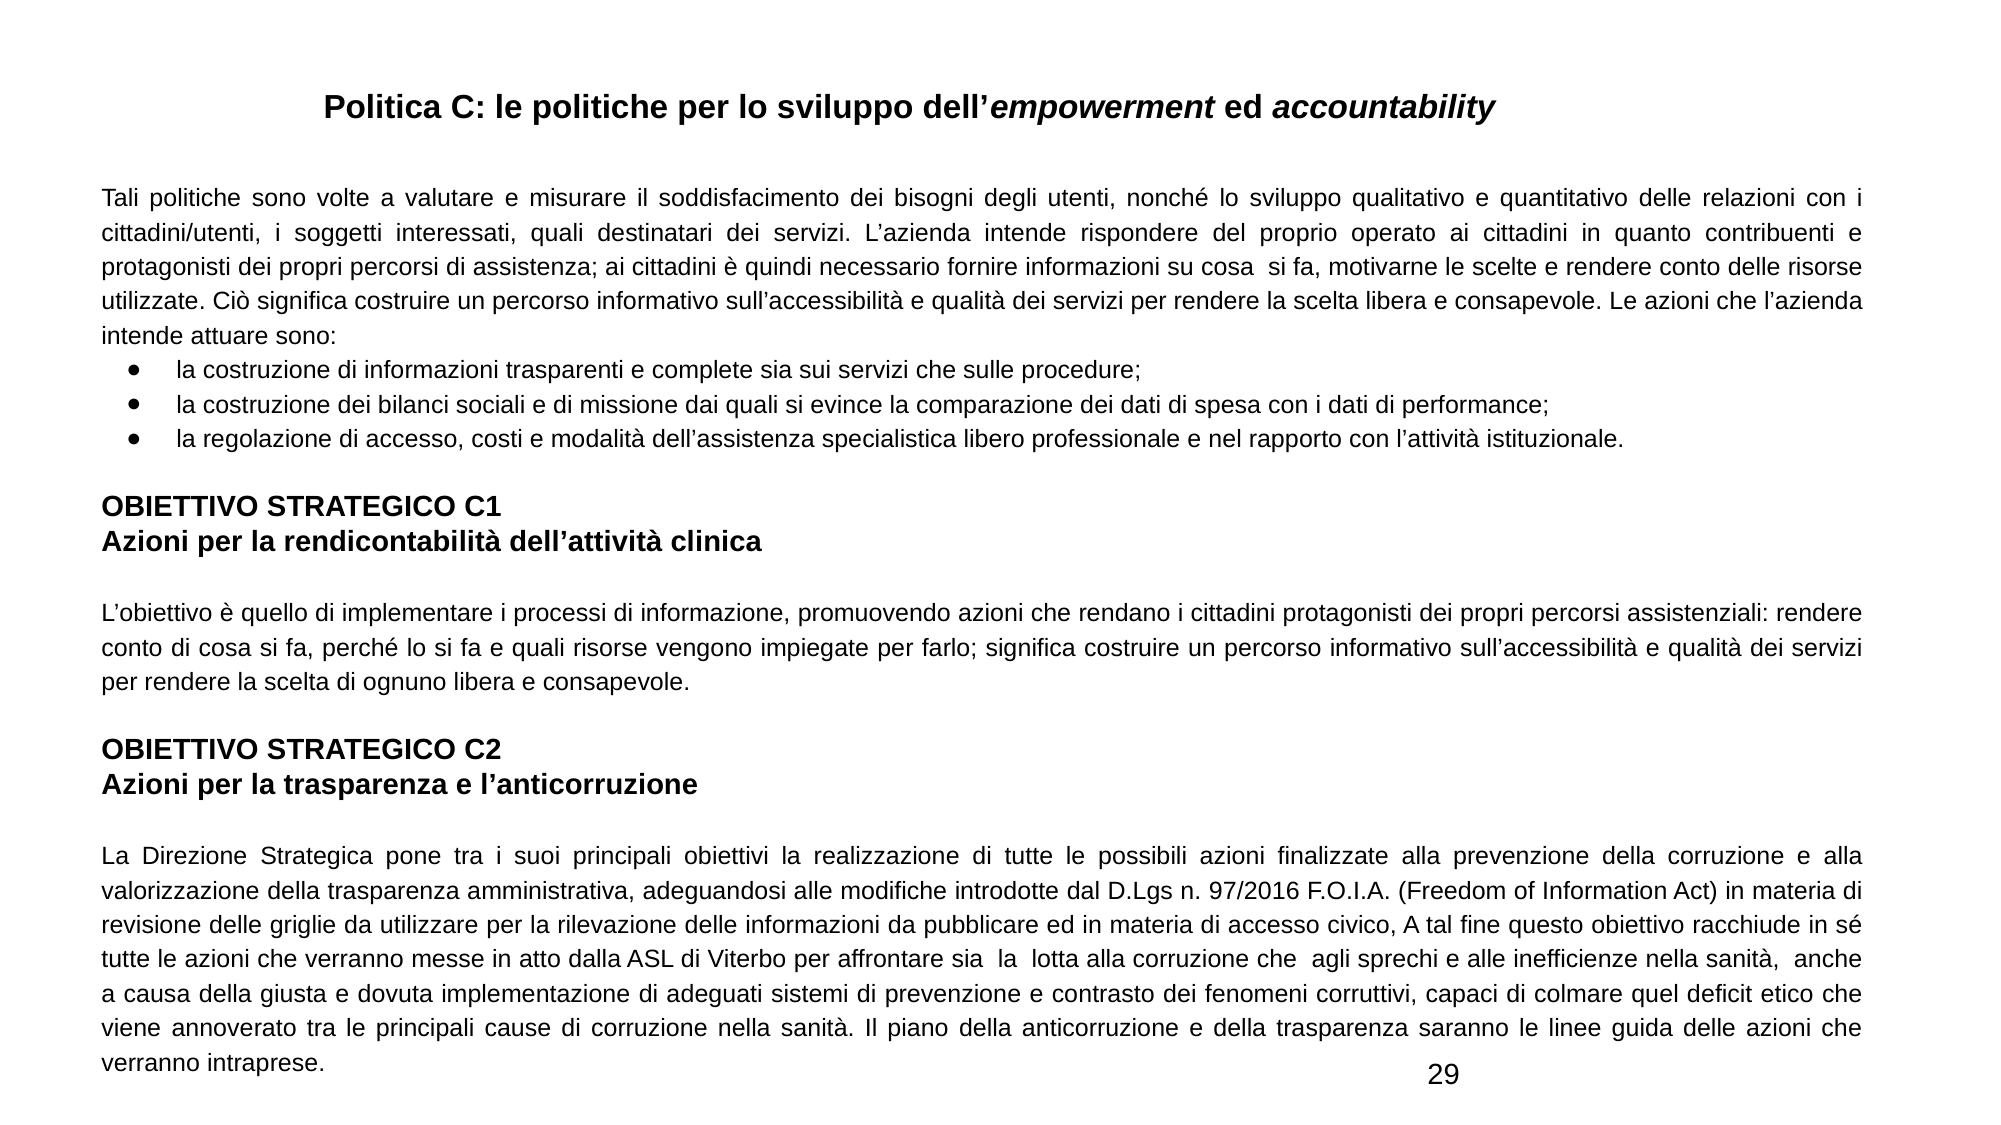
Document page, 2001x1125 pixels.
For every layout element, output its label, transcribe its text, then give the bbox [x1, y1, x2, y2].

text_box Politica C: le politiche per lo sviluppo dell’empowerment ed accountability Tali politiche sono volte a valutare e misurare il soddisfacimento dei bisogni degli utenti, nonché lo sviluppo qualitativo e quantitativo delle relazioni con i cittadini/utenti, i soggetti interessati, quali destinatari dei servizi. L’azienda intende rispondere del proprio operato ai cittadini in quanto contribuenti e protagonisti dei propri percorsi di assistenza; ai cittadini è quindi necessario fornire informazioni su cosa si fa, motivarne le scelte e rendere conto delle risorse utilizzate. Ciò significa costruire un percorso informativo sull’accessibilità e qualità dei servizi per rendere la scelta libera e consapevole. Le azioni che l’azienda intende attuare sono: la costruzione di informazioni trasparenti e complete sia sui servizi che sulle procedure; la costruzione dei bilanci sociali e di missione dai quali si evince la comparazione dei dati di spesa con i dati di performance; la regolazione di accesso, costi e modalità dell’assistenza specialistica libero professionale e nel rapporto con l’attività istituzionale. OBIETTIVO STRATEGICO C1 Azioni per la rendicontabilità dell’attività clinica L’obiettivo è quello di implementare i processi di informazione, promuovendo azioni che rendano i cittadini protagonisti dei propri percorsi assistenziali: rendere conto di cosa si fa, perché lo si fa e quali risorse vengono impiegate per farlo; significa costruire un percorso informativo sull’accessibilità e qualità dei servizi per rendere la scelta di ognuno libera e consapevole. OBIETTIVO STRATEGICO C2 Azioni per la trasparenza e l’anticorruzione La Direzione Strategica pone tra i suoi principali obiettivi la realizzazione di tutte le possibili azioni finalizzate alla prevenzione della corruzione e alla valorizzazione della trasparenza amministrativa, adeguandosi alle modifiche introdotte dal D.Lgs n. 97/2016 F.O.I.A. (Freedom of Information Act) in materia di revisione delle griglie da utilizzare per la rilevazione delle informazioni da pubblicare ed in materia di accesso civico, A tal fine questo obiettivo racchiude in sé tutte le azioni che verranno messe in atto dalla ASL di Viterbo per affrontare sia la lotta alla corruzione che agli sprechi e alle inefficienze nella sanità, anche a causa della giusta e dovuta implementazione di adeguati sistemi di prevenzione e contrasto dei fenomeni corruttivi, capaci di colmare quel deficit etico che viene annoverato tra le principali cause di corruzione nella sanità. Il piano della anticorruzione e della trasparenza saranno le linee guida delle azioni che verranno intraprese. [86, 78, 1882, 1082]
slide_number <numero> [1412, 1042, 1863, 1103]
